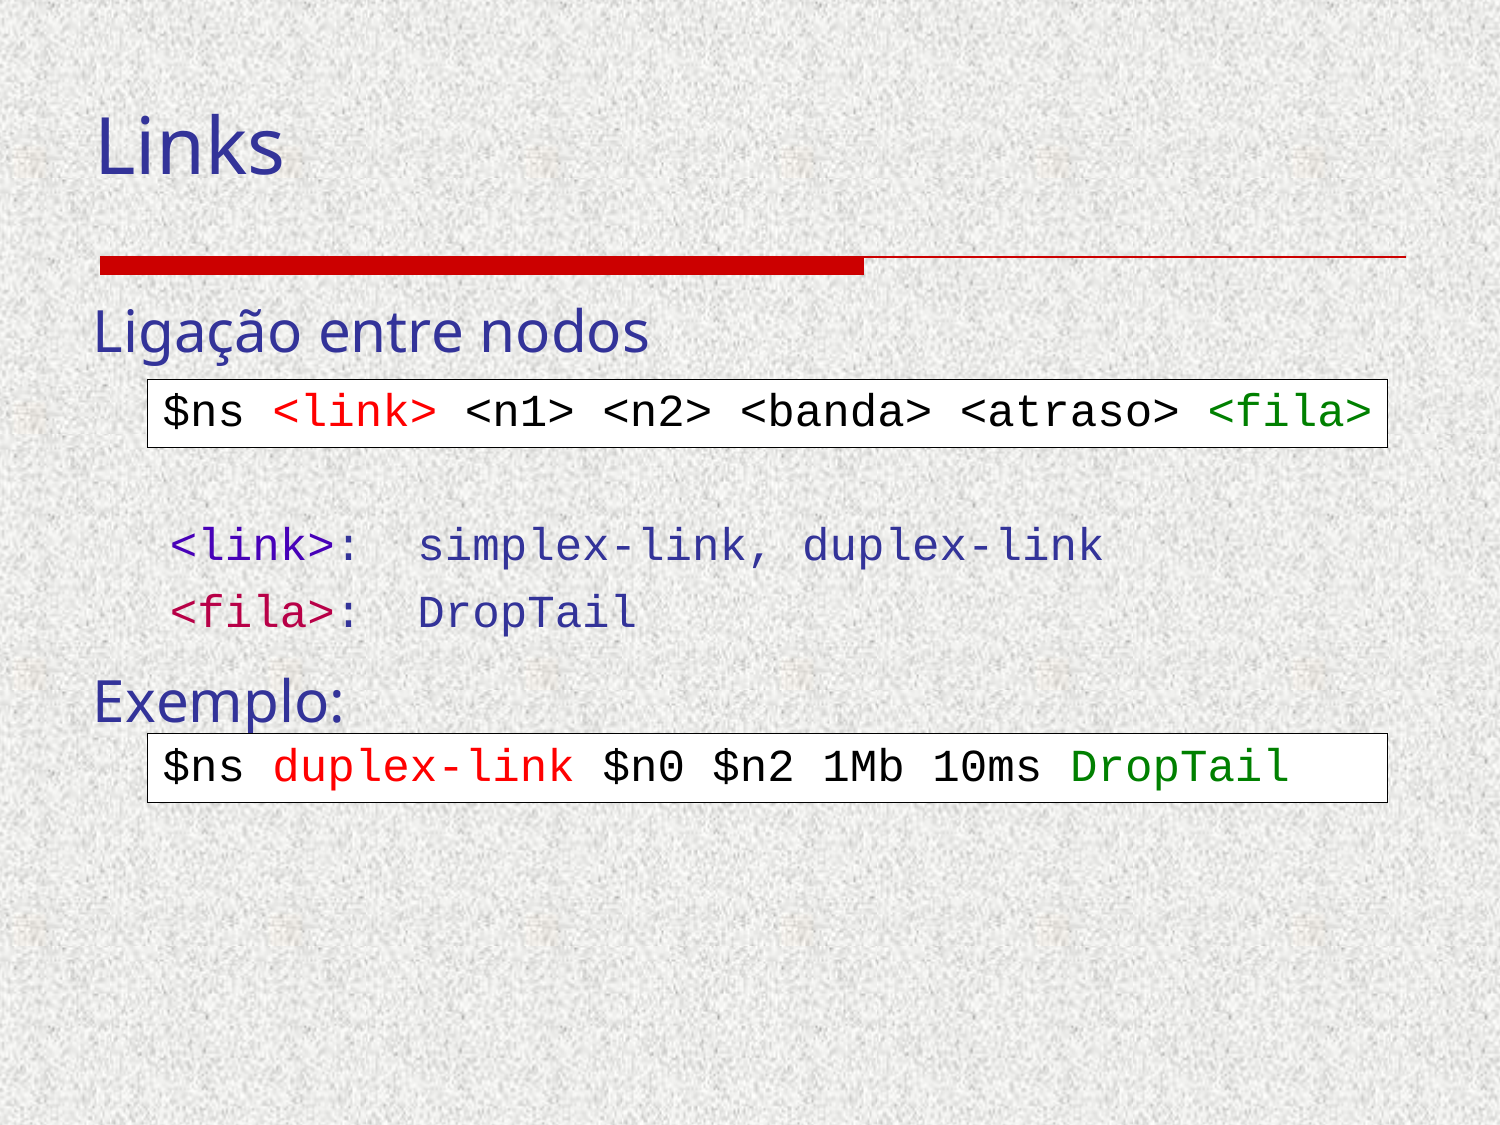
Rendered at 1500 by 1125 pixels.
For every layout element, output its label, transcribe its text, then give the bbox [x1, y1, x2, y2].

title Links [94, 35, 1406, 249]
text_box $ns <link> <n1> <n2> <banda> <atraso> <fila> [147, 379, 1388, 443]
text_box $ns duplex-link $n0 $n2 1Mb 10ms DropTail [147, 733, 1388, 798]
list Ligação entre nodos <link>: simplex-link, duplex-link <fila>: DropTail Exemplo: [92, 287, 1405, 994]
picture [0, 0, 1500, 1125]
